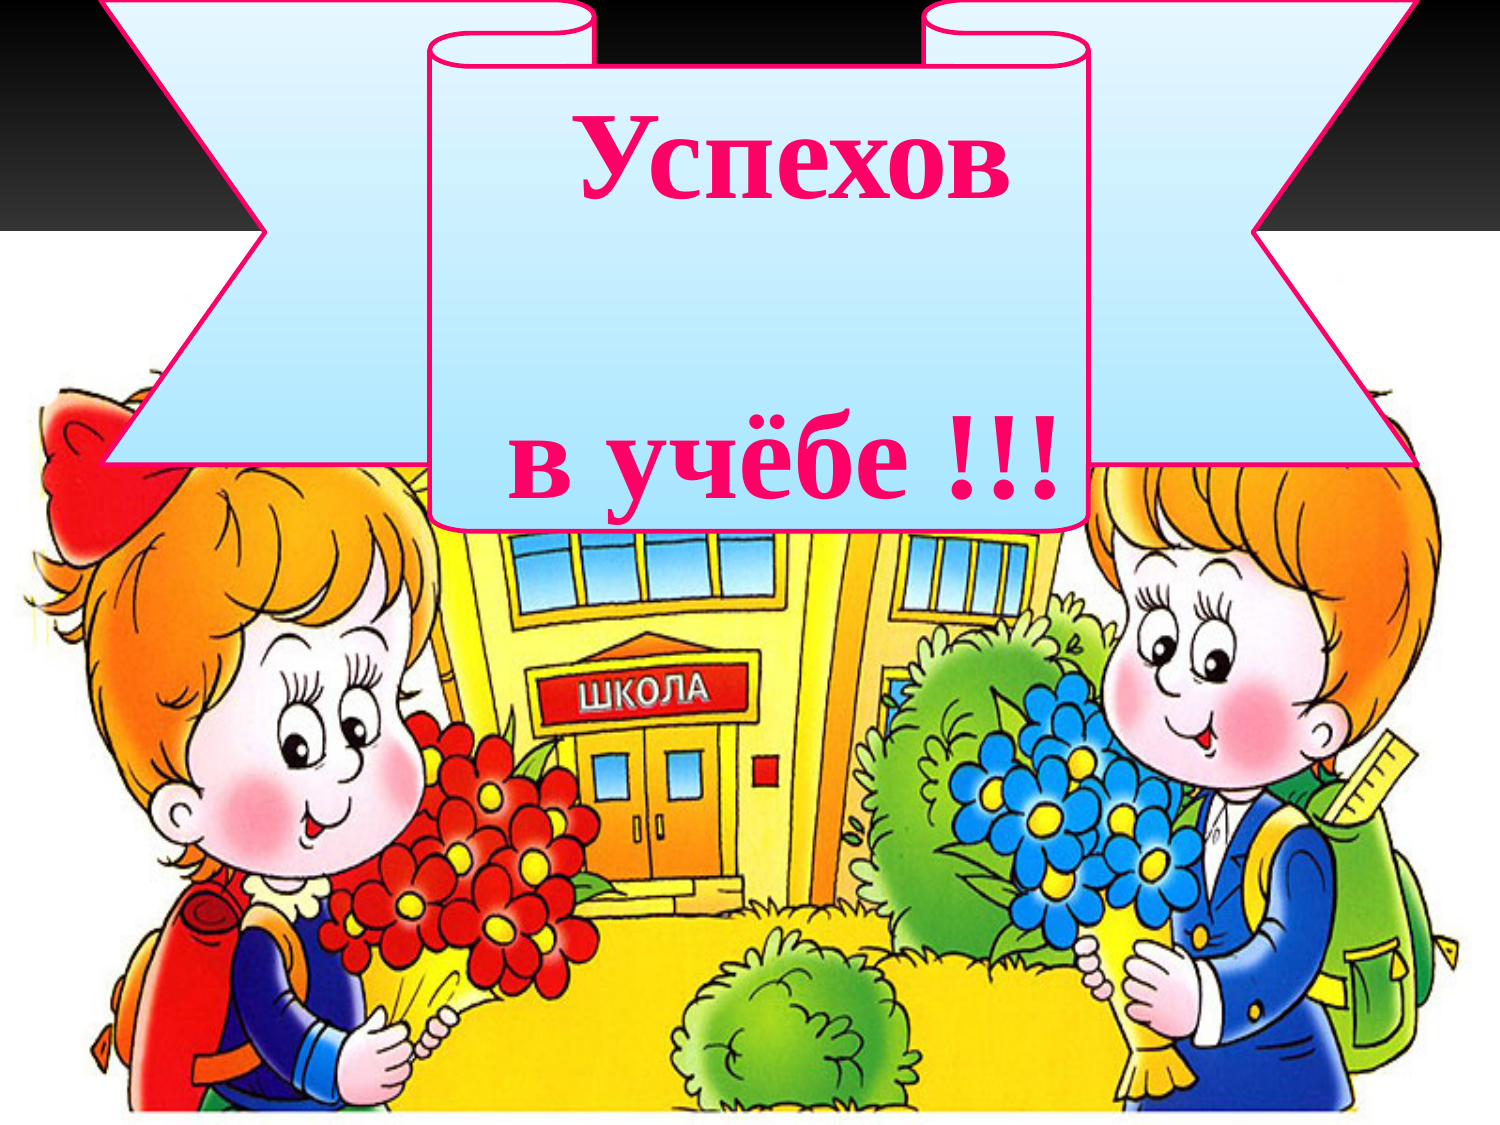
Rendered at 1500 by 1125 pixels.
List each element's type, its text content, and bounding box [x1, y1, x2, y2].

picture [0, 231, 1500, 1125]
text_box Успехов в учёбе !!! [100, 0, 1418, 532]
